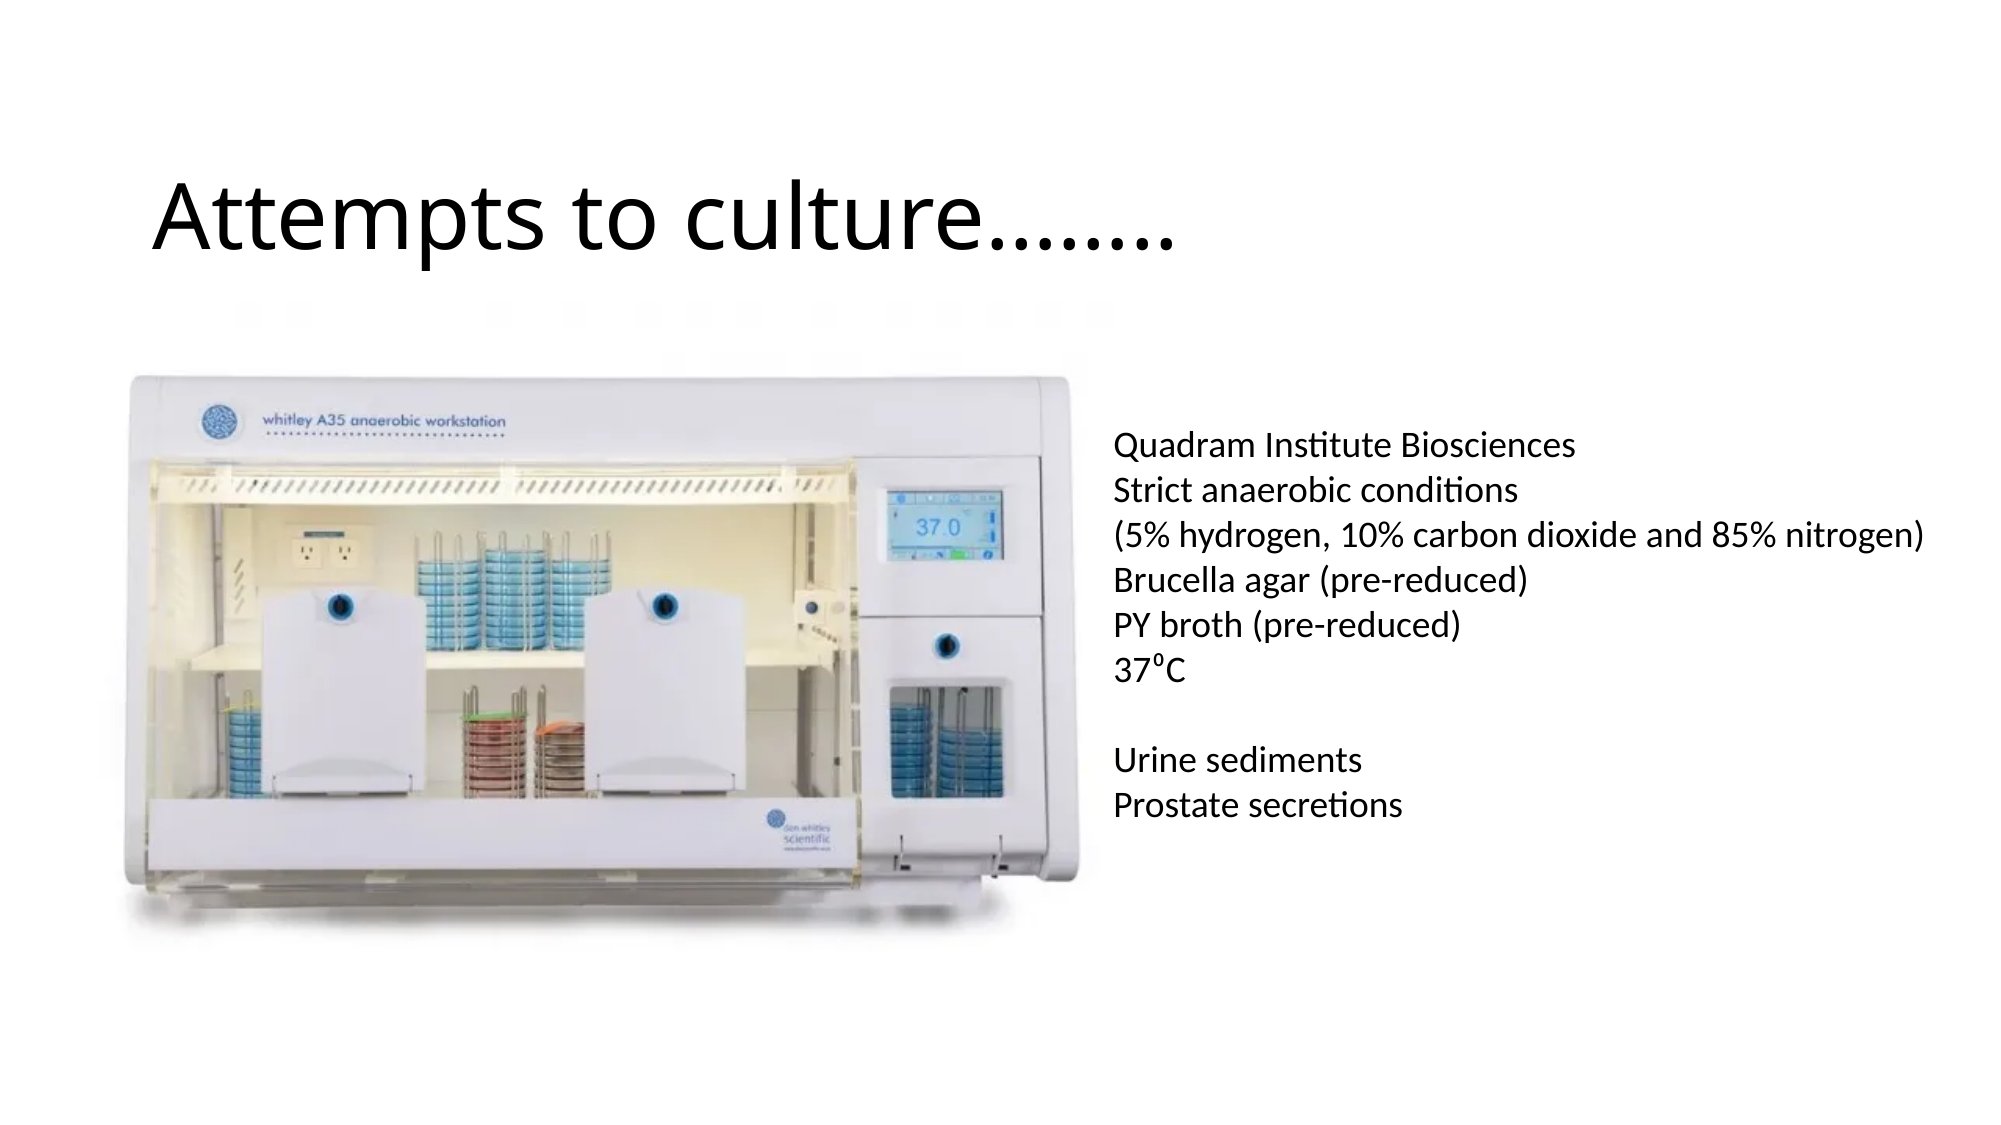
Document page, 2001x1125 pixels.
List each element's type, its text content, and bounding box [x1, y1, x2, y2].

title Attempts to culture…….. [137, 111, 1863, 330]
text_box Quadram Institute Biosciences Strict anaerobic conditions (5% hydrogen, 10% carbon dioxide and 85% nitrogen) Brucella agar (pre-reduced) PY broth (pre-reduced) 37⁰C Urine sediments Prostate secretions [1098, 367, 1961, 929]
picture [61, 302, 1156, 987]
